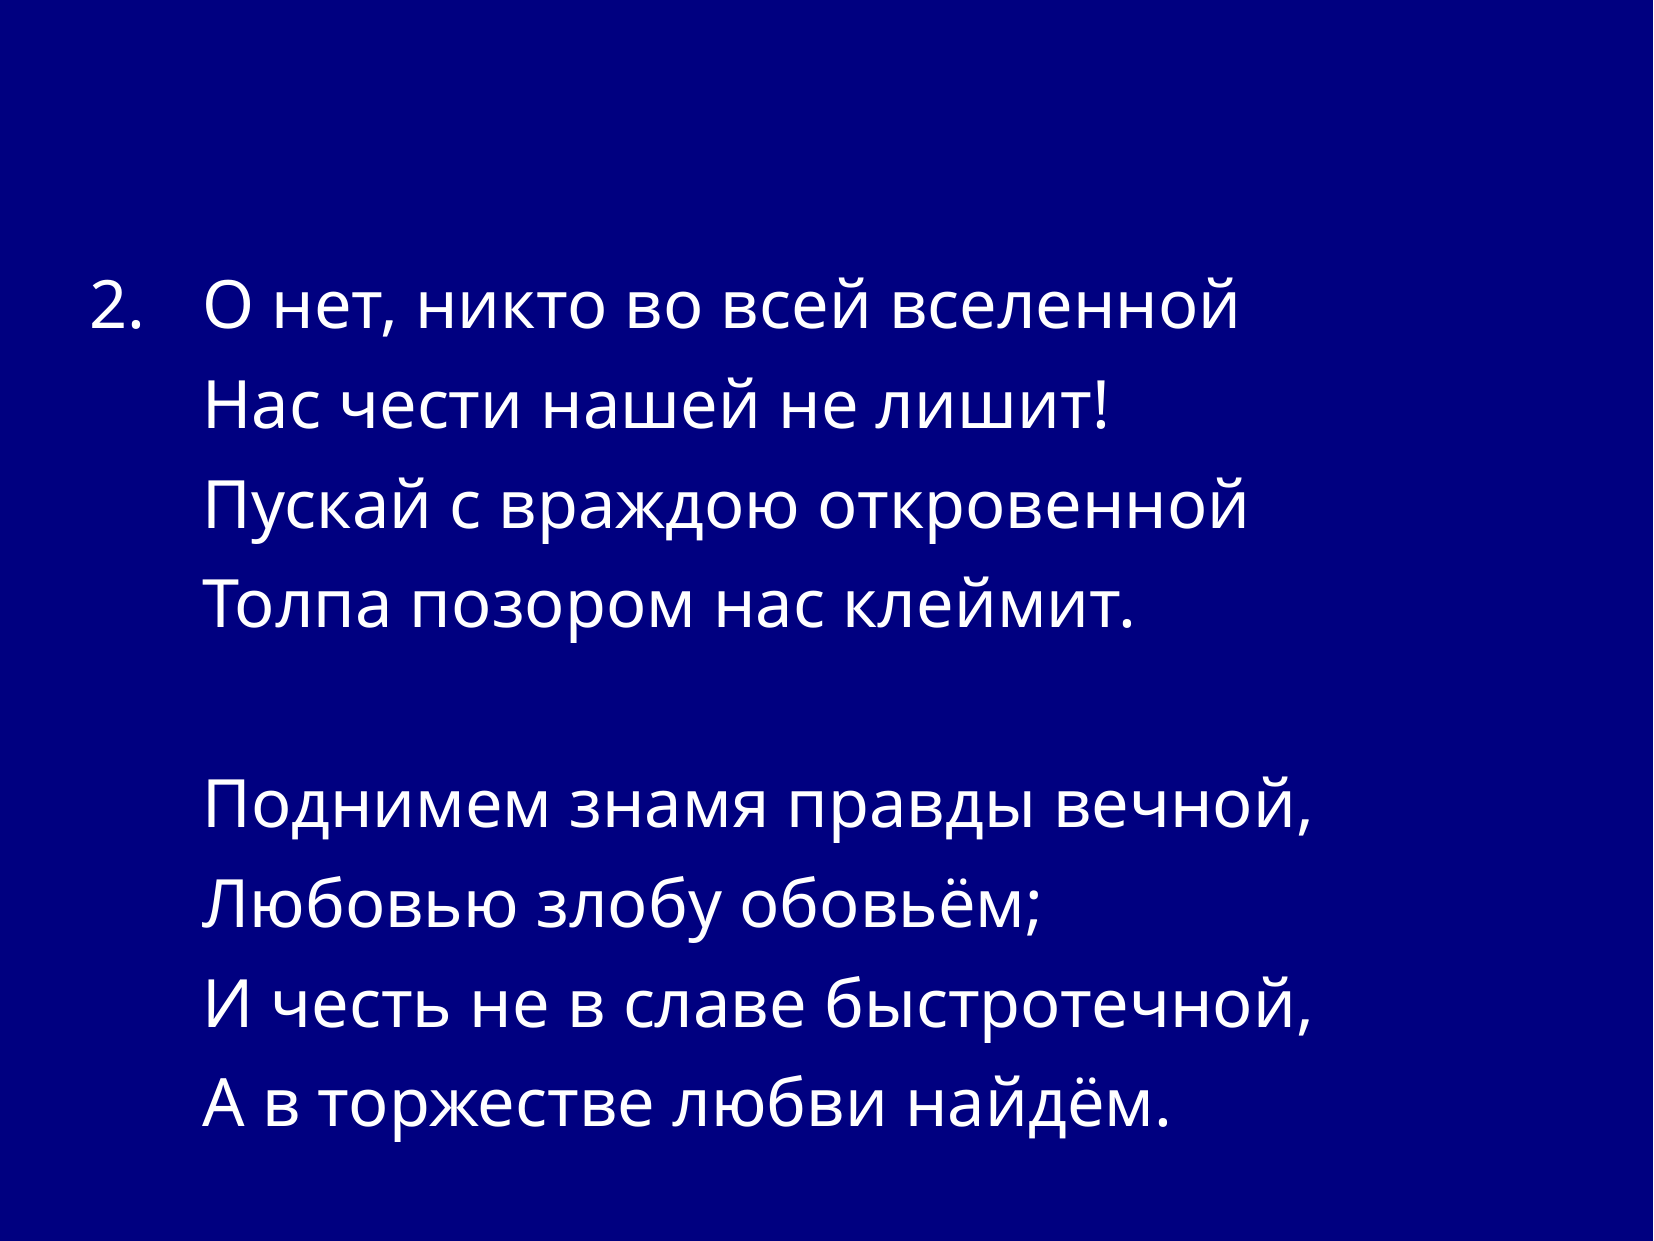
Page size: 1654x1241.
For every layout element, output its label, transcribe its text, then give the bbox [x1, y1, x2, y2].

text_box 2. О нет, никто во всей вселенной Нас чести нашей не лишит! Пускай с враждою откровенной Толпа позором нас клеймит. Поднимем знамя правды вечной, Любовью злобу обовьём; И честь не в славе быстротечной, А в торжестве любви найдём. [75, 150, 1576, 1163]
